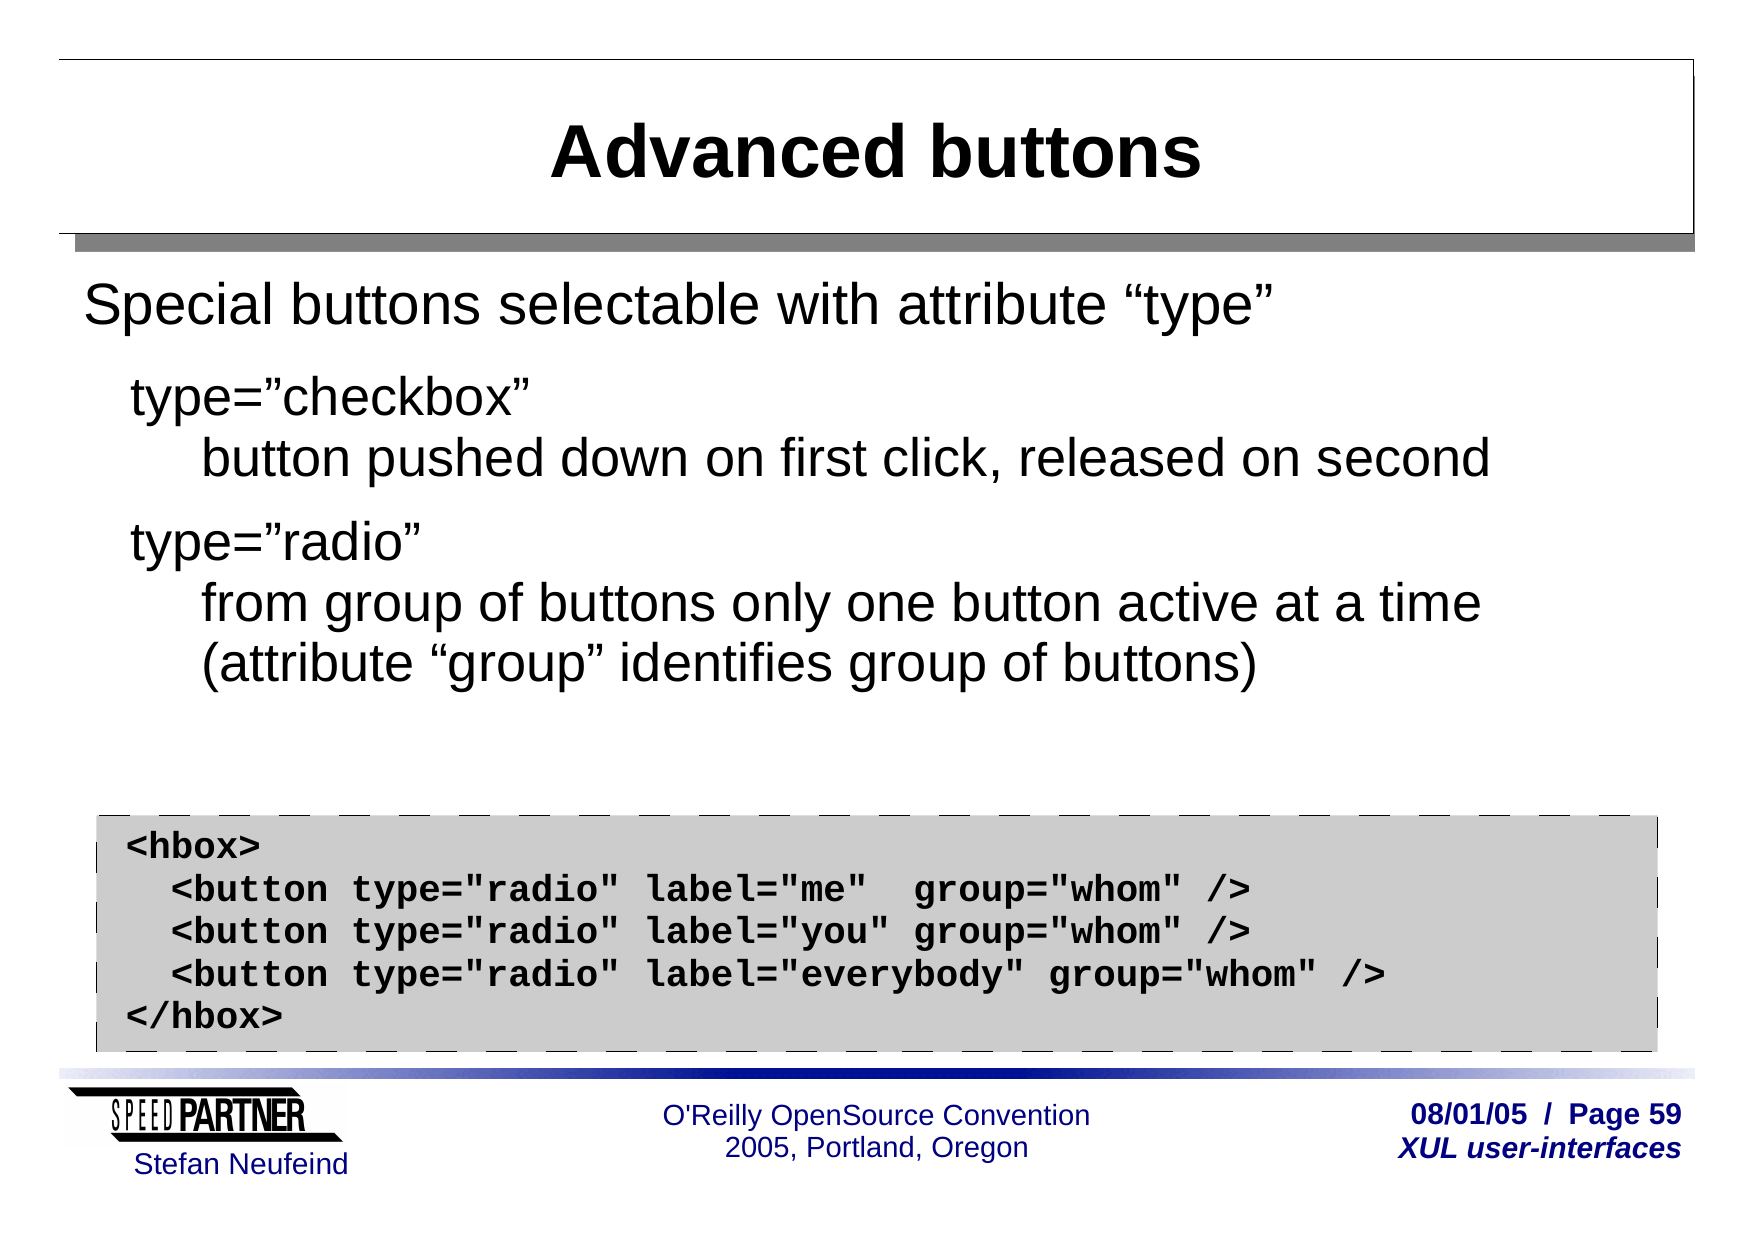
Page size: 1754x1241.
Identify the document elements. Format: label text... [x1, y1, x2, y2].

list Special buttons selectable with attribute “type” type=”checkbox” button pushed down on first click, released on second type=”radio” from group of buttons only one button active at a time (attribute “group” identifies group of buttons) [71, 272, 1695, 1055]
picture [59, 1068, 1695, 1079]
text_box <hbox> <button type="radio" label="me" group="whom" /> <button type="radio" label="you" group="whom" /> <button type="radio" label="everybody" group="whom" /> </hbox> [96, 815, 1658, 1052]
title Advanced buttons [59, 59, 1695, 244]
picture [64, 1082, 348, 1146]
